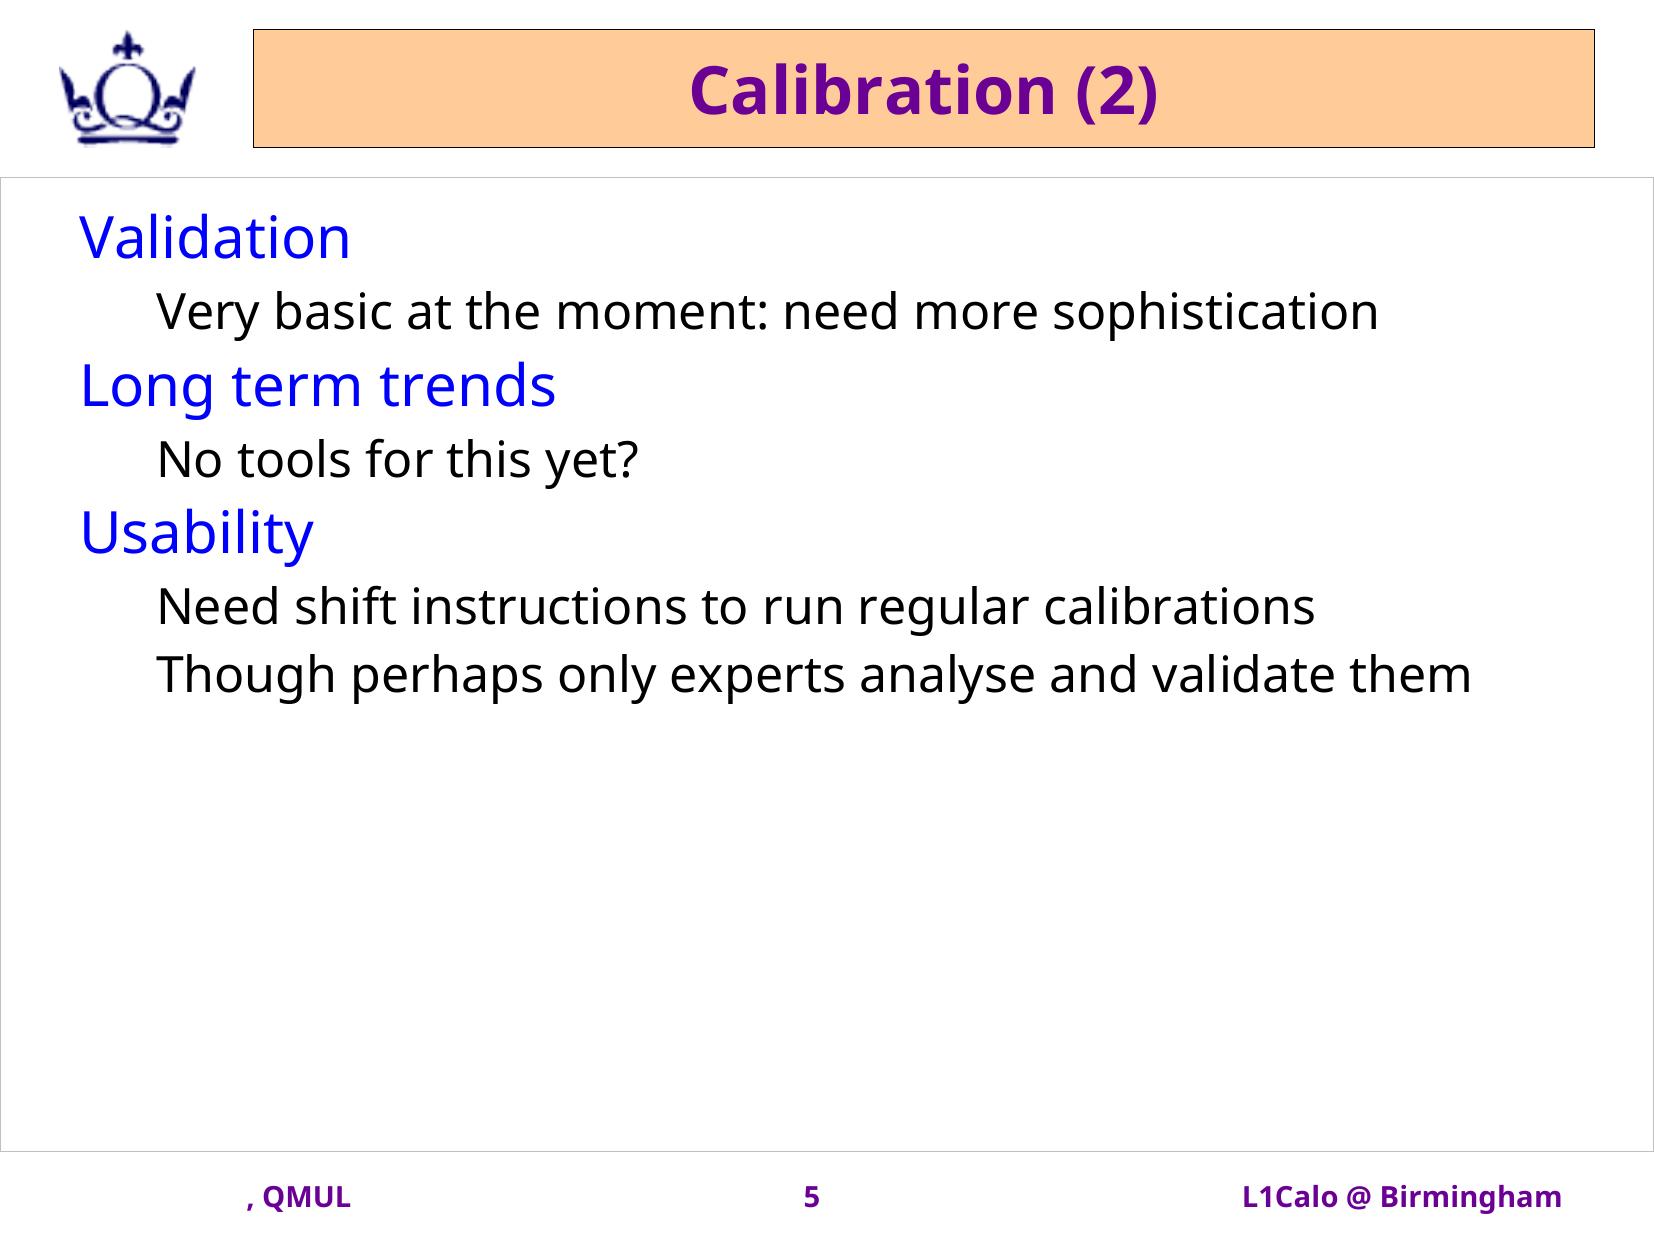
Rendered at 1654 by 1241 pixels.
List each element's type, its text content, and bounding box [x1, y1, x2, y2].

title Calibration (2) [253, 29, 1595, 148]
list Validation Very basic at the moment: need more sophistication Long term trends No tools for this yet? Usability Need shift instructions to run regular calibrations Though perhaps only experts analyse and validate them [61, 196, 1605, 1117]
picture [59, 29, 200, 148]
